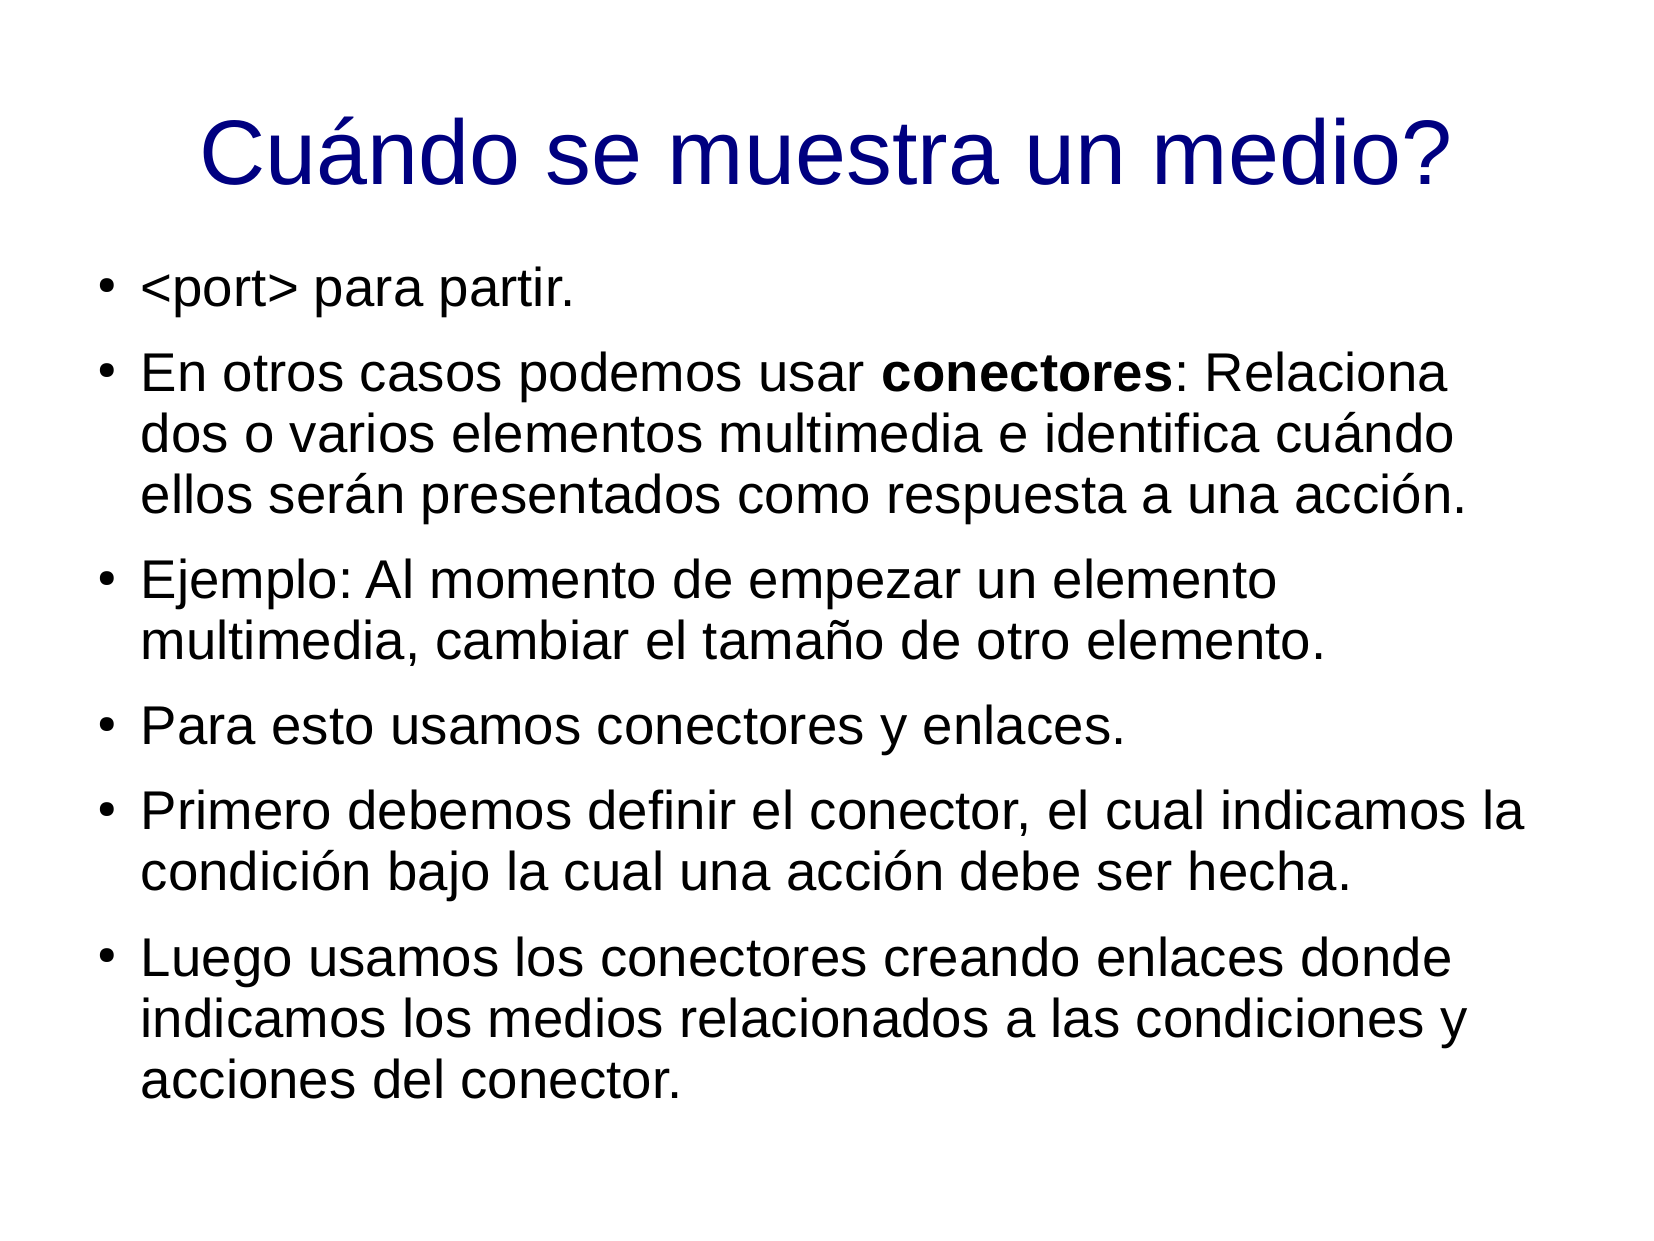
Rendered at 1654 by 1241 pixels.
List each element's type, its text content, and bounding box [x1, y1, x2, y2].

title Cuándo se muestra un medio? [82, 49, 1571, 257]
list <port> para partir. En otros casos podemos usar conectores: Relaciona dos o varios elementos multimedia e identifica cuándo ellos serán presentados como respuesta a una acción. Ejemplo: Al momento de empezar un elemento multimedia, cambiar el tamaño de otro elemento. Para esto usamos conectores y enlaces. Primero debemos definir el conector, el cual indicamos la condición bajo la cual una acción debe ser hecha. Luego usamos los conectores creando enlaces donde indicamos los medios relacionados a las condiciones y acciones del conector. [82, 256, 1538, 1129]
